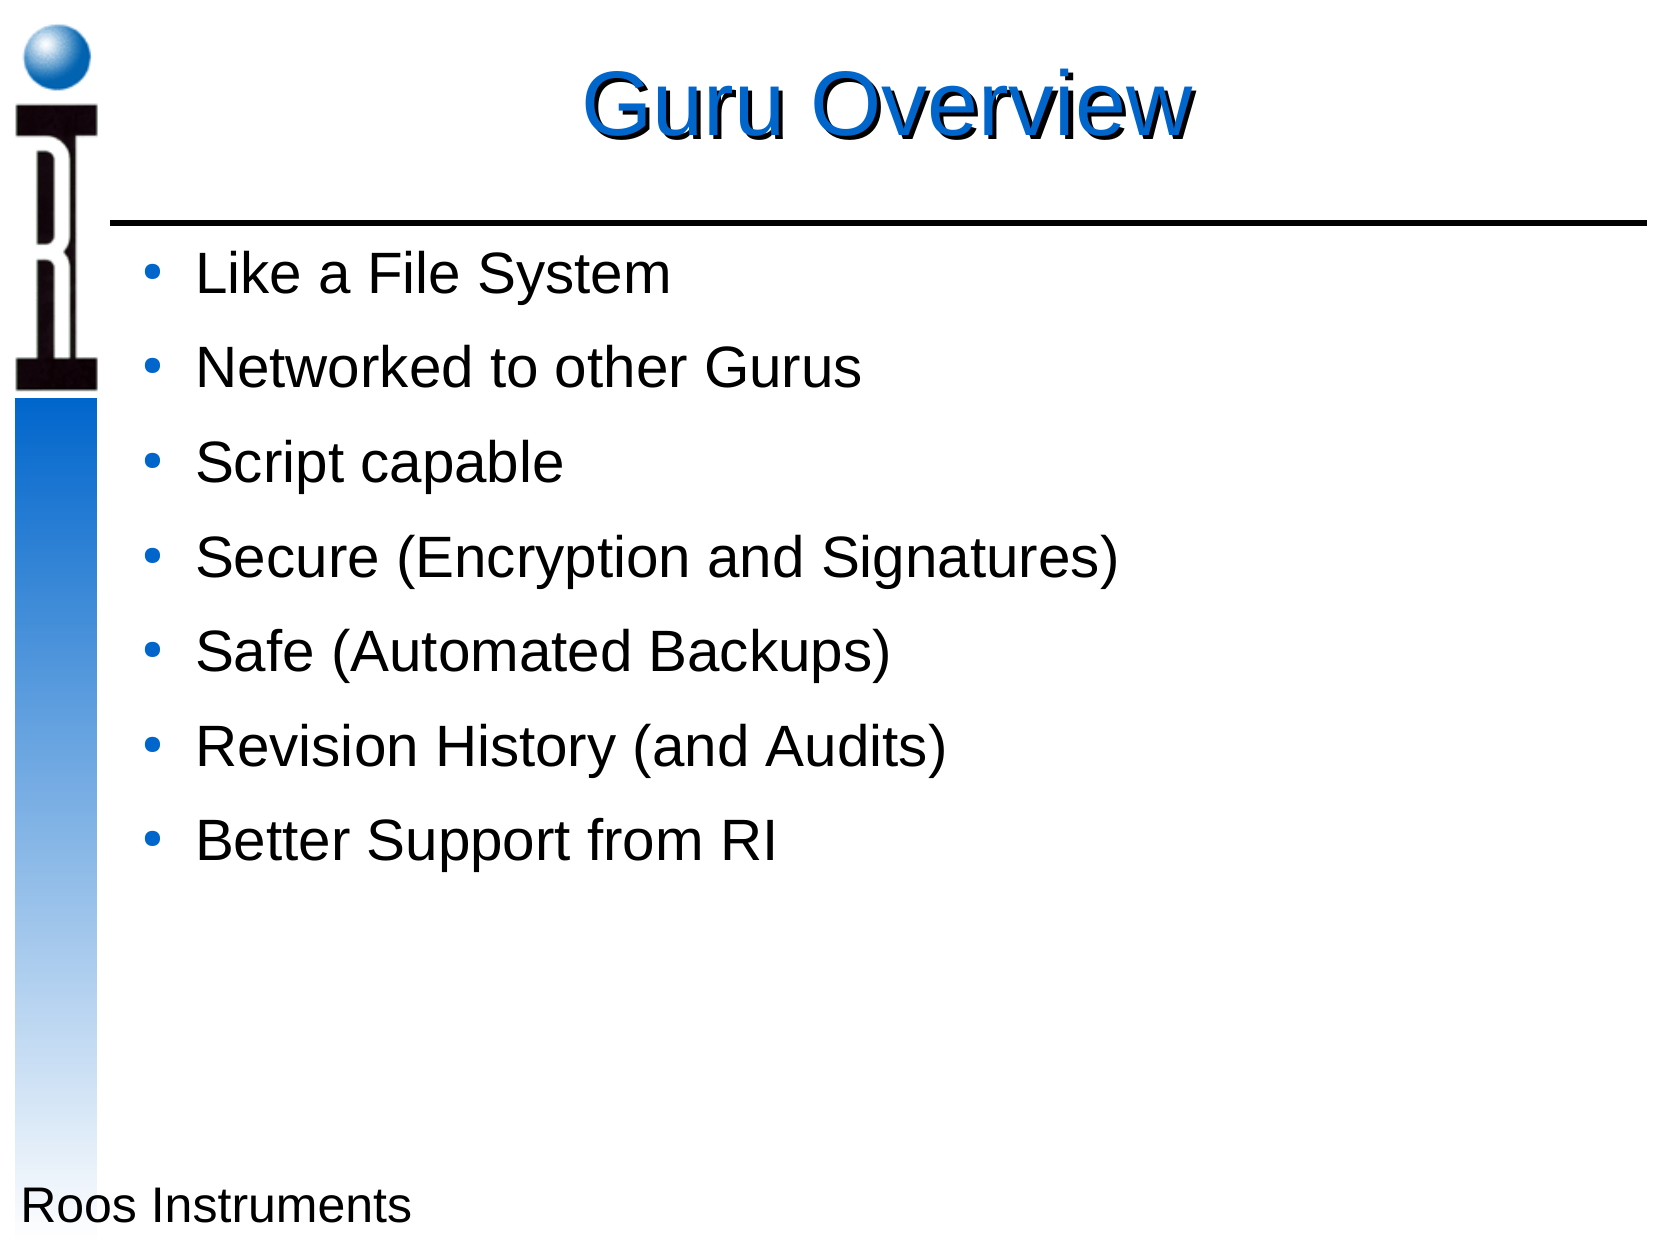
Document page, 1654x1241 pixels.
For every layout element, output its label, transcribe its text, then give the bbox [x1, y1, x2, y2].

picture [11, 20, 103, 398]
list Like a File System Networked to other Gurus Script capable Secure (Encryption and Signatures) Safe (Automated Backups) Revision History (and Audits) Better Support from RI [124, 240, 1654, 1015]
title Guru Overview [121, 0, 1654, 208]
